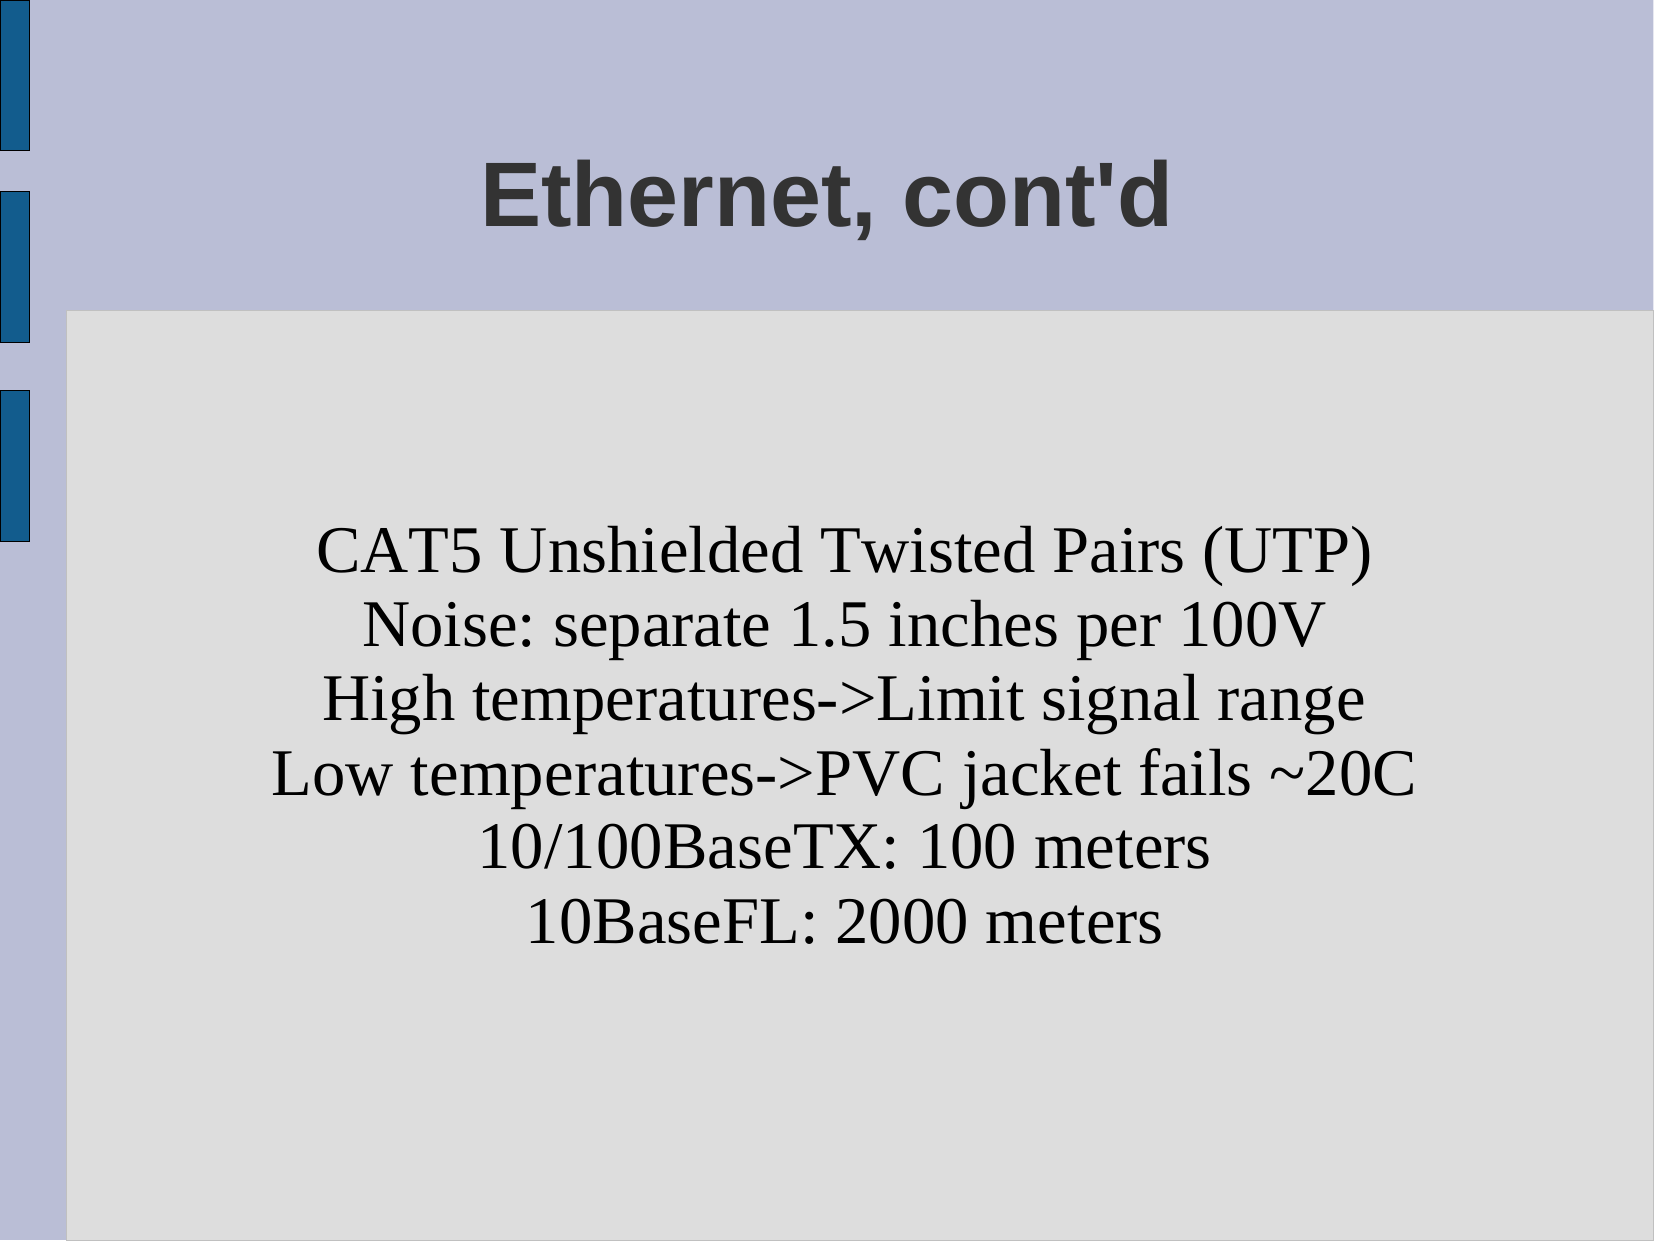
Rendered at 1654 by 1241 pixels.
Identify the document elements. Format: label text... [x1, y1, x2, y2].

title Ethernet, cont'd [121, 91, 1534, 299]
subtitle CAT5 Unshielded Twisted Pairs (UTP) Noise: separate 1.5 inches per 100V High temperatures->Limit signal range Low temperatures->PVC jacket fails ~20C 10/100BaseTX: 100 meters 10BaseFL: 2000 meters [121, 344, 1534, 1127]
